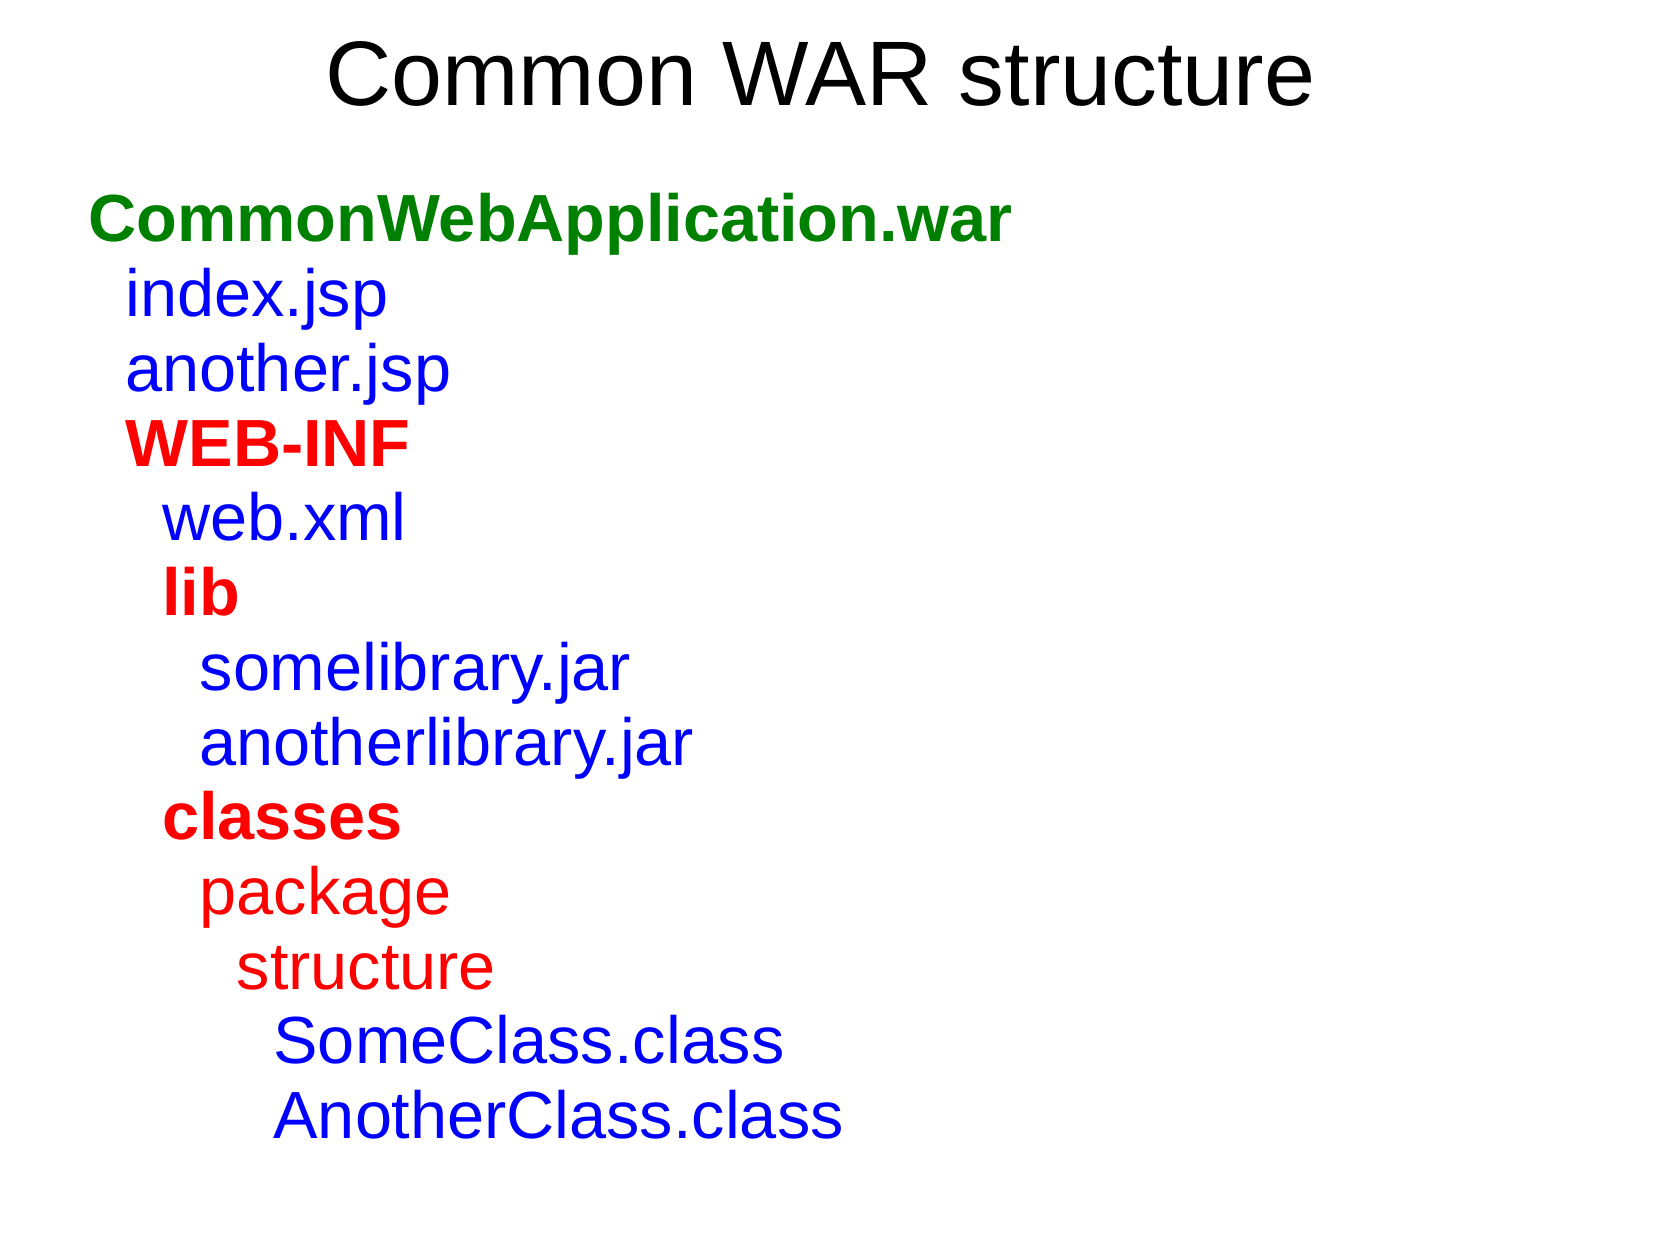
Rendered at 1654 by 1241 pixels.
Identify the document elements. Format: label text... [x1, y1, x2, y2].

title Common WAR structure [76, 0, 1565, 178]
subtitle CommonWebApplication.war index.jsp another.jsp WEB-INF web.xml lib somelibrary.jar anotherlibrary.jar classes package structure SomeClass.class AnotherClass.class [88, 181, 1577, 1154]
